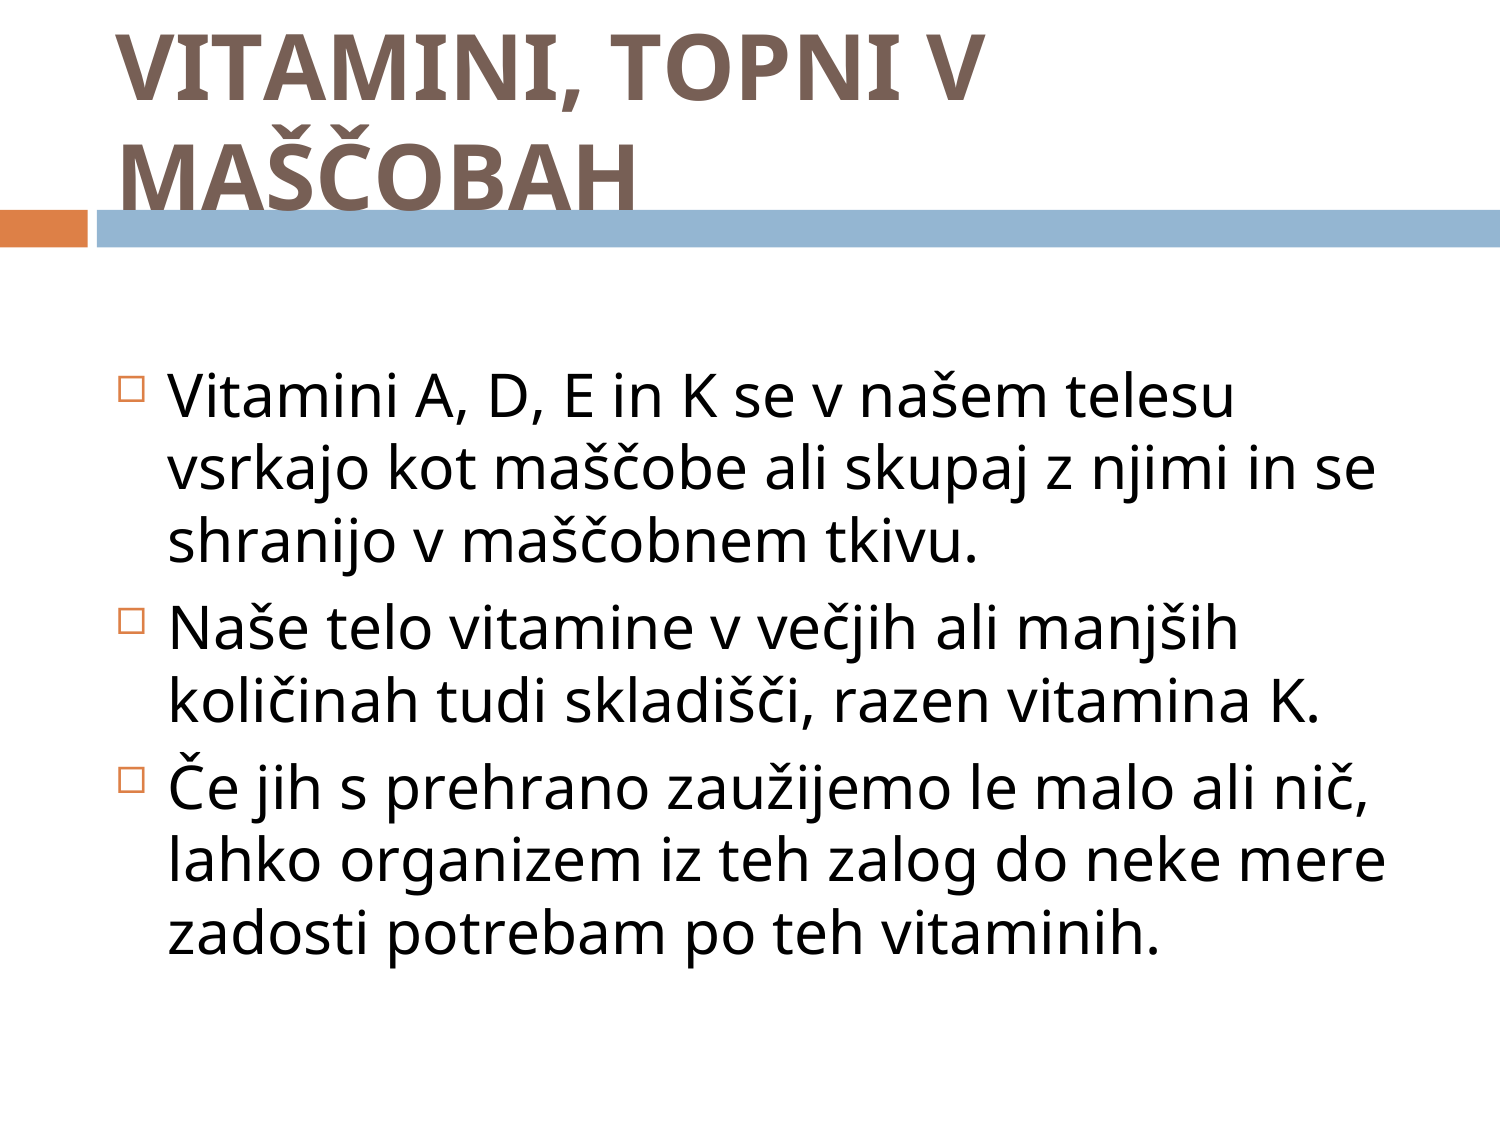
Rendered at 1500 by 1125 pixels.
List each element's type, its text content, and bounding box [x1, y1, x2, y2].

title VITAMINI, TOPNI V MAŠČOBAH [100, 1, 1438, 237]
list Vitamini A, D, E in K se v našem telesu vsrkajo kot maščobe ali skupaj z njimi in se shranijo v maščobnem tkivu. Naše telo vitamine v večjih ali manjših količinah tudi skladišči, razen vitamina K. Če jih s prehrano zaužijemo le malo ali nič, lahko organizem iz teh zalog do neke mere zadosti potrebam po teh vitaminih. [100, 262, 1438, 1001]
